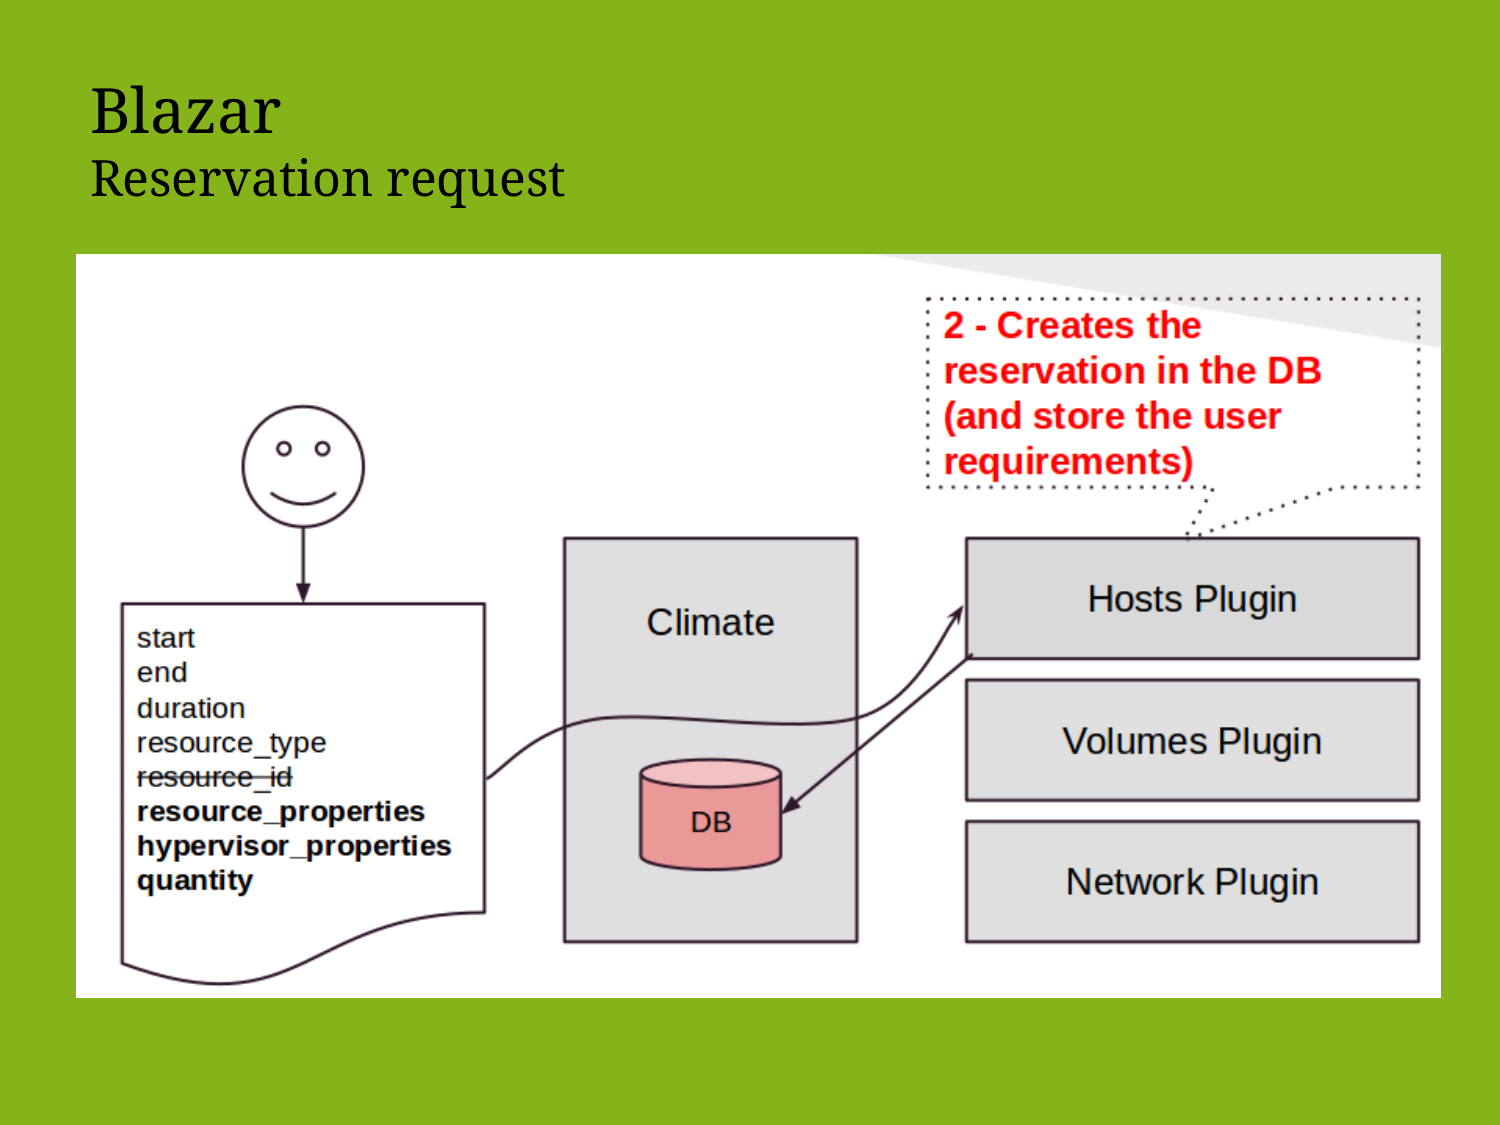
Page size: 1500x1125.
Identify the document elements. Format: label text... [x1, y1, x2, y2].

title Blazar Reservation request [75, 45, 1426, 233]
picture [76, 254, 1441, 999]
